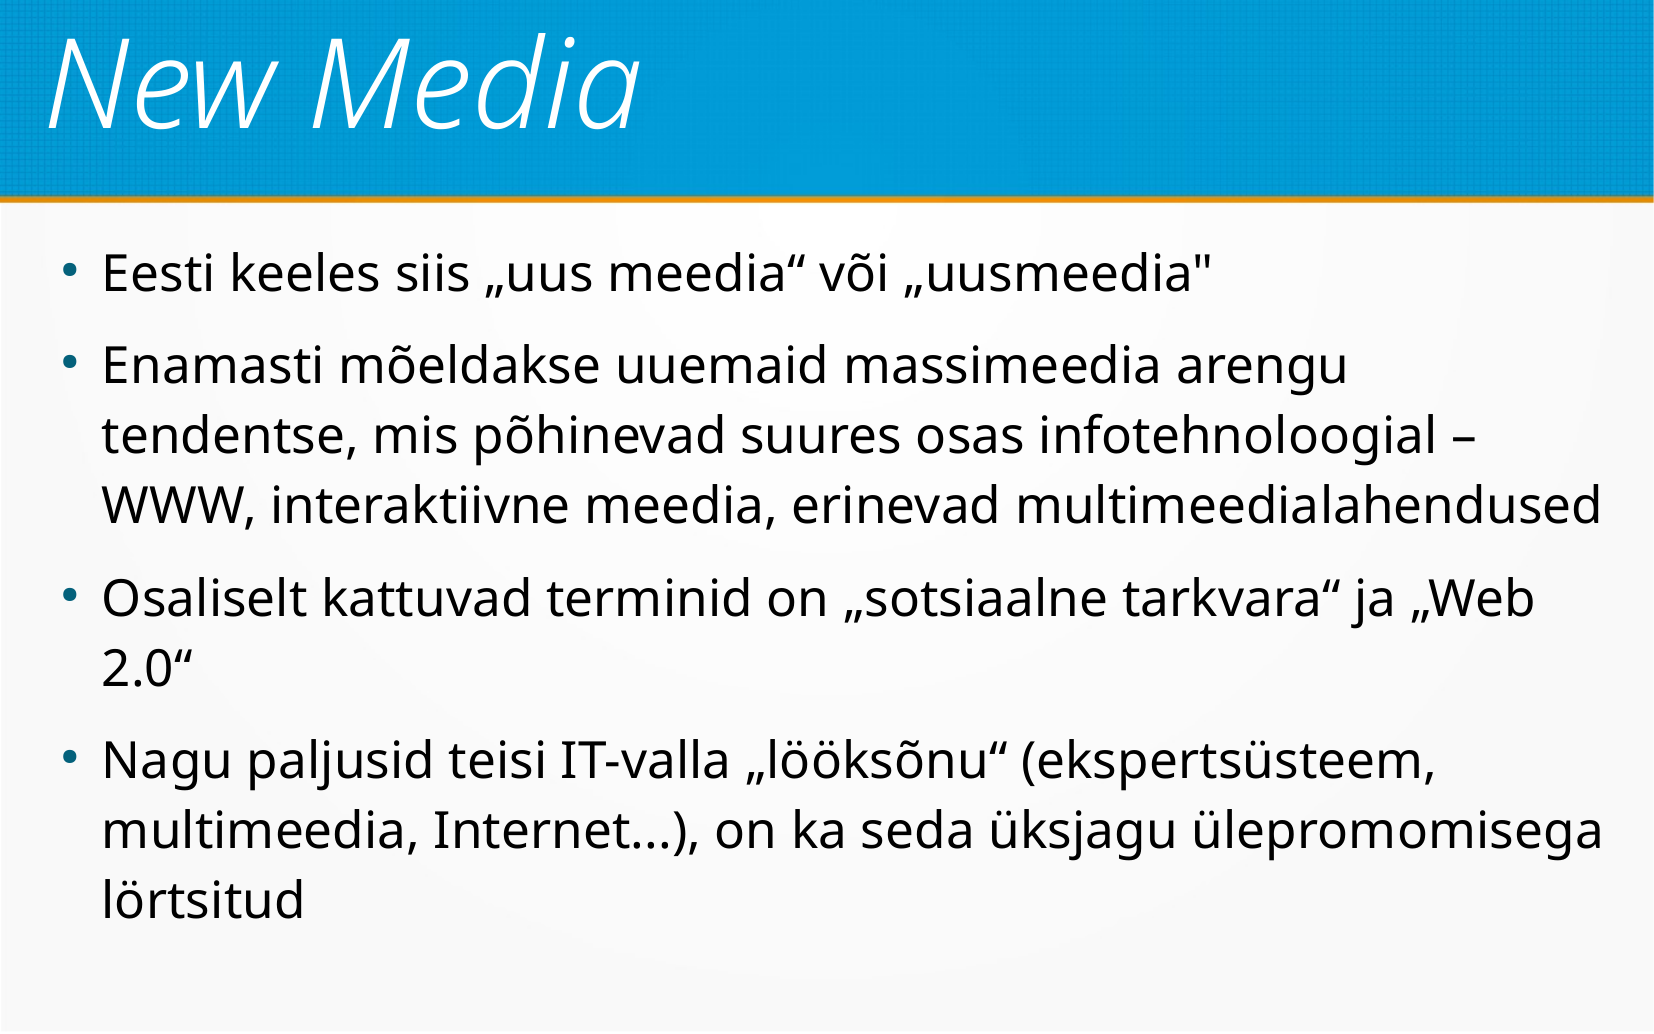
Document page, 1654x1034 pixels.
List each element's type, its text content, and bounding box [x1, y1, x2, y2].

title New Media [43, 0, 1619, 166]
list Eesti keeles siis „uus meedia“ või „uusmeedia" Enamasti mõeldakse uuemaid massimeedia arengu tendentse, mis põhinevad suures osas infotehnoloogial – WWW, interaktiivne meedia, erinevad multimeedialahendused Osaliselt kattuvad terminid on „sotsiaalne tarkvara“ ja „Web 2.0“ Nagu paljusid teisi IT-valla „lööksõnu“ (ekspertsüsteem, multimeedia, Internet...), on ka seda üksjagu ülepromomisega lörtsitud [47, 236, 1607, 1002]
picture [0, 195, 1654, 1034]
